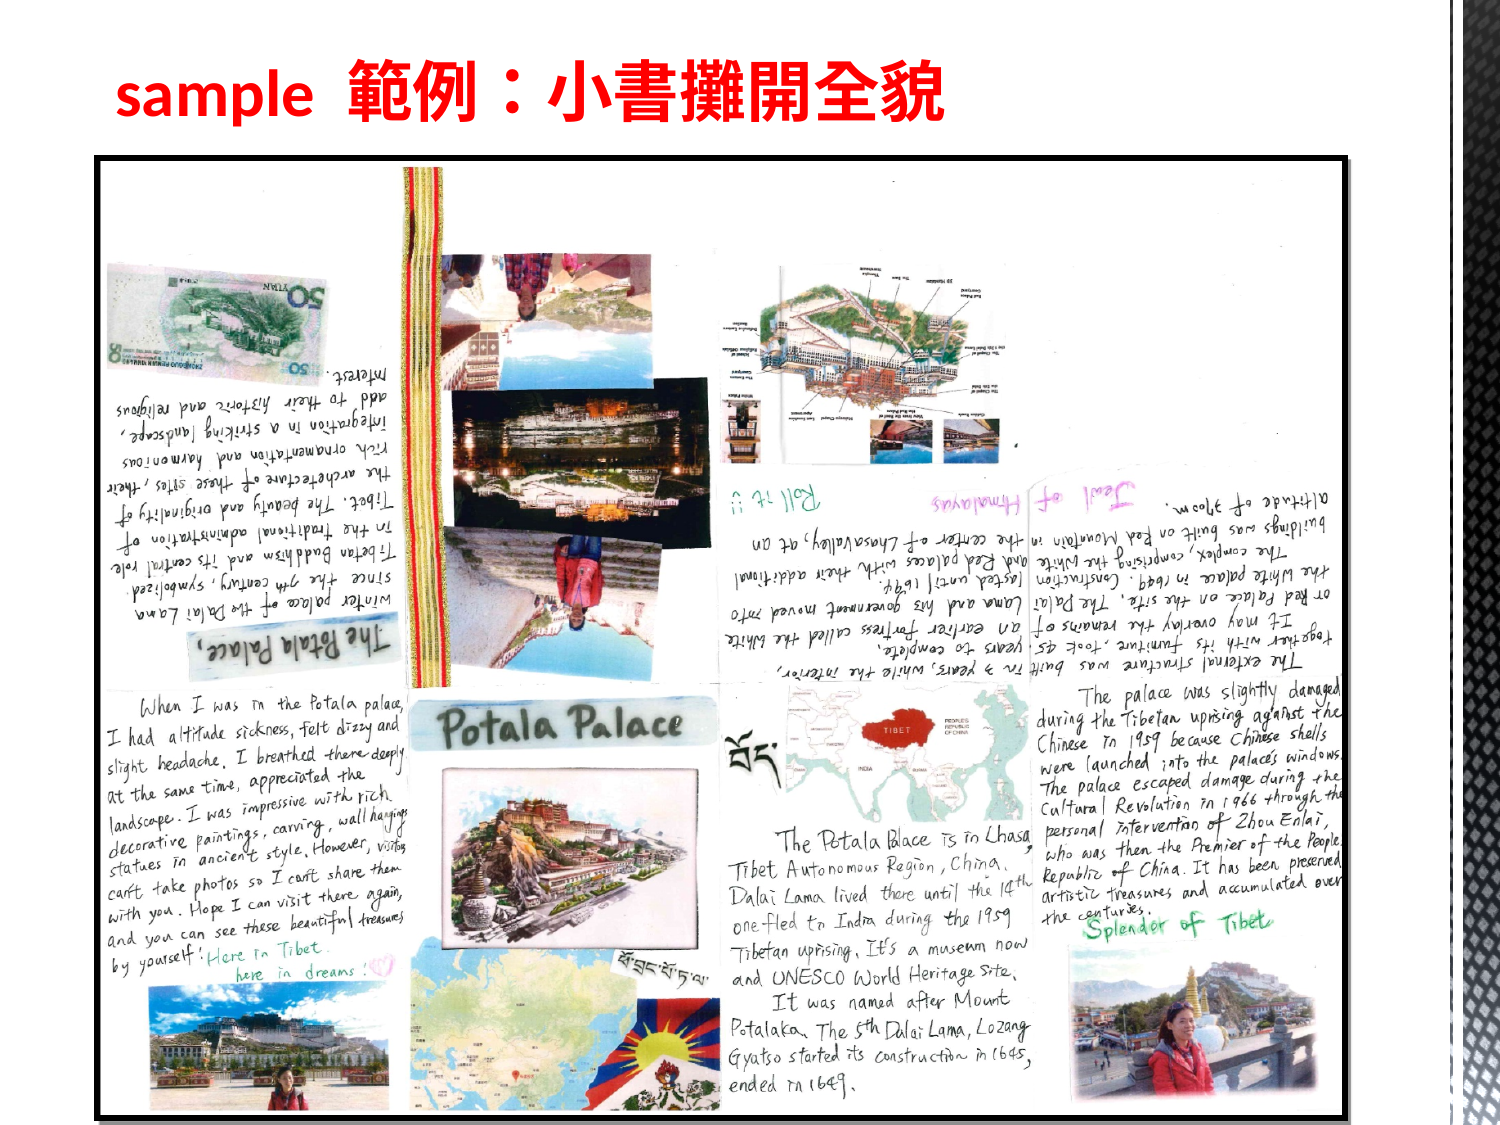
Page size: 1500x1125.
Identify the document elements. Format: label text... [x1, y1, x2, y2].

title sample 範例：小書攤開全貌 [70, 19, 1302, 161]
picture [100, 160, 1342, 1116]
